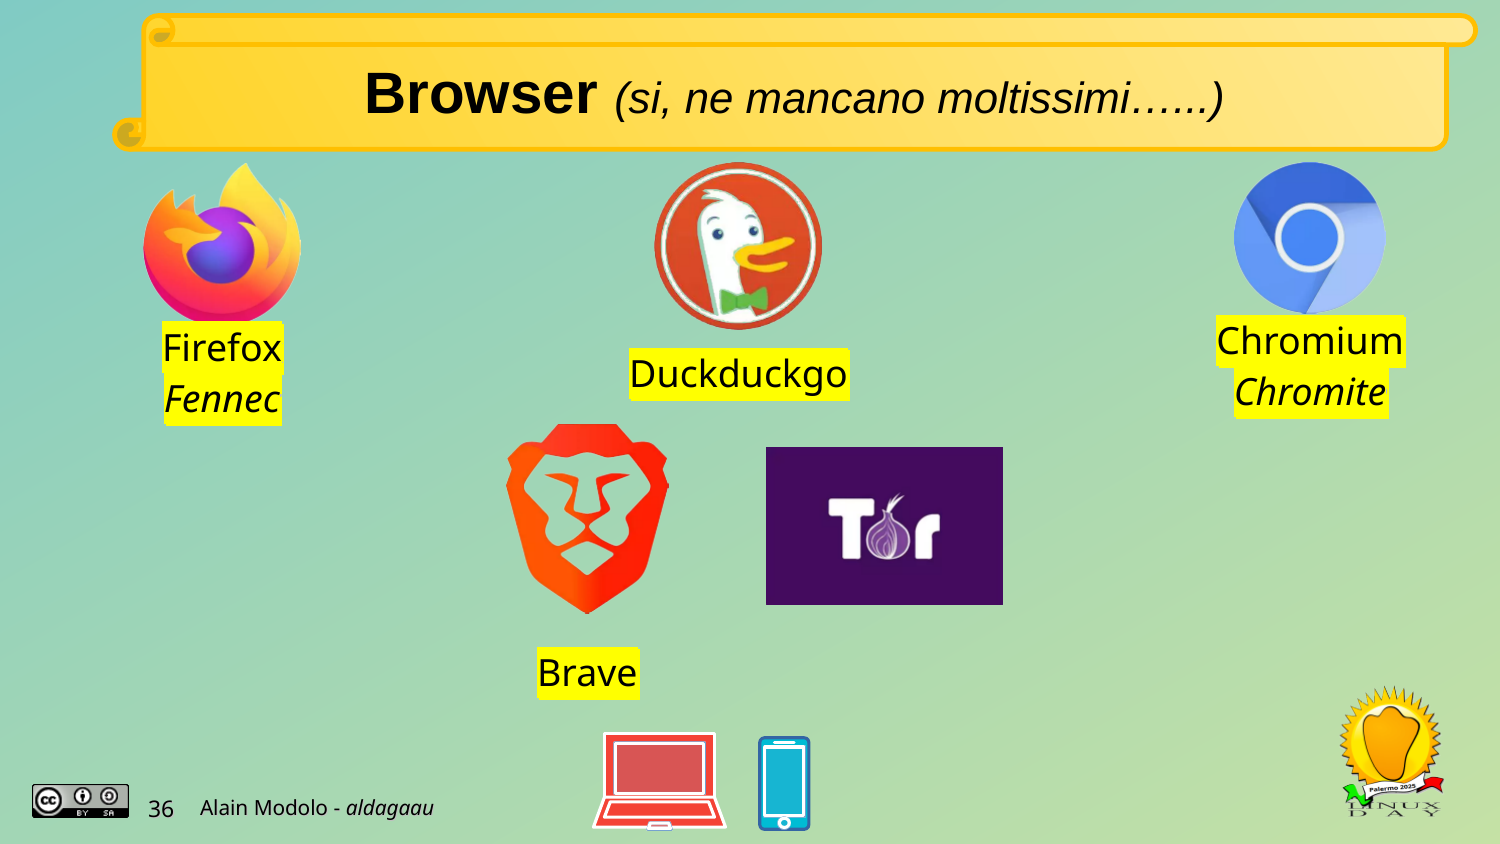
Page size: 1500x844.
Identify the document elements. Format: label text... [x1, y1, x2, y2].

picture [766, 447, 1003, 605]
text_box [593, 733, 726, 829]
text_box [759, 737, 809, 830]
picture [143, 163, 301, 327]
picture [654, 162, 823, 330]
picture [506, 424, 669, 614]
picture [1234, 162, 1386, 314]
picture [32, 784, 129, 818]
picture [1233, 670, 1500, 844]
text_box Browser (si, ne mancano moltissimi…...) [131, 15, 1476, 150]
